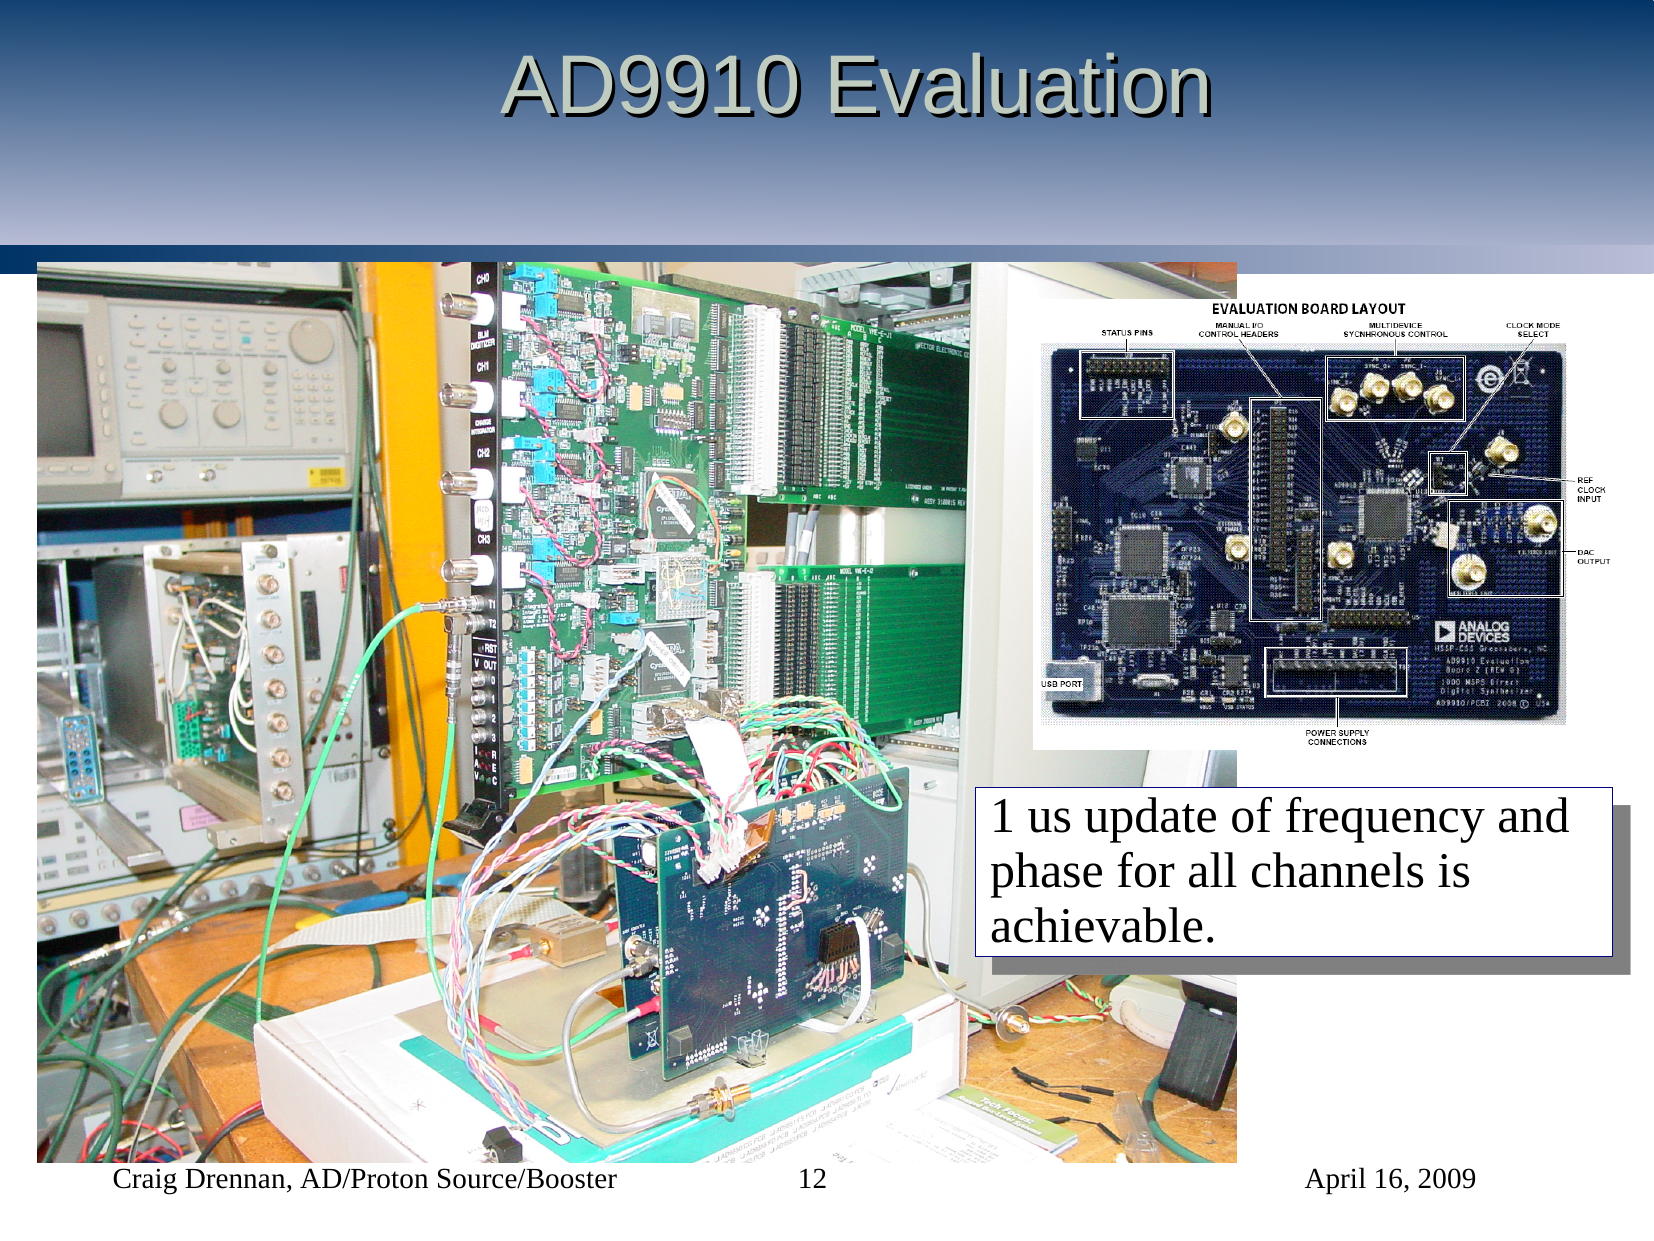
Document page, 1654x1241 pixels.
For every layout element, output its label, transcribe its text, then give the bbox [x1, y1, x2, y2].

picture [37, 262, 1613, 1163]
title AD9910 Evaluation [121, 20, 1534, 151]
text_box 1 us update of frequency and phase for all channels is achievable. [975, 787, 1613, 957]
